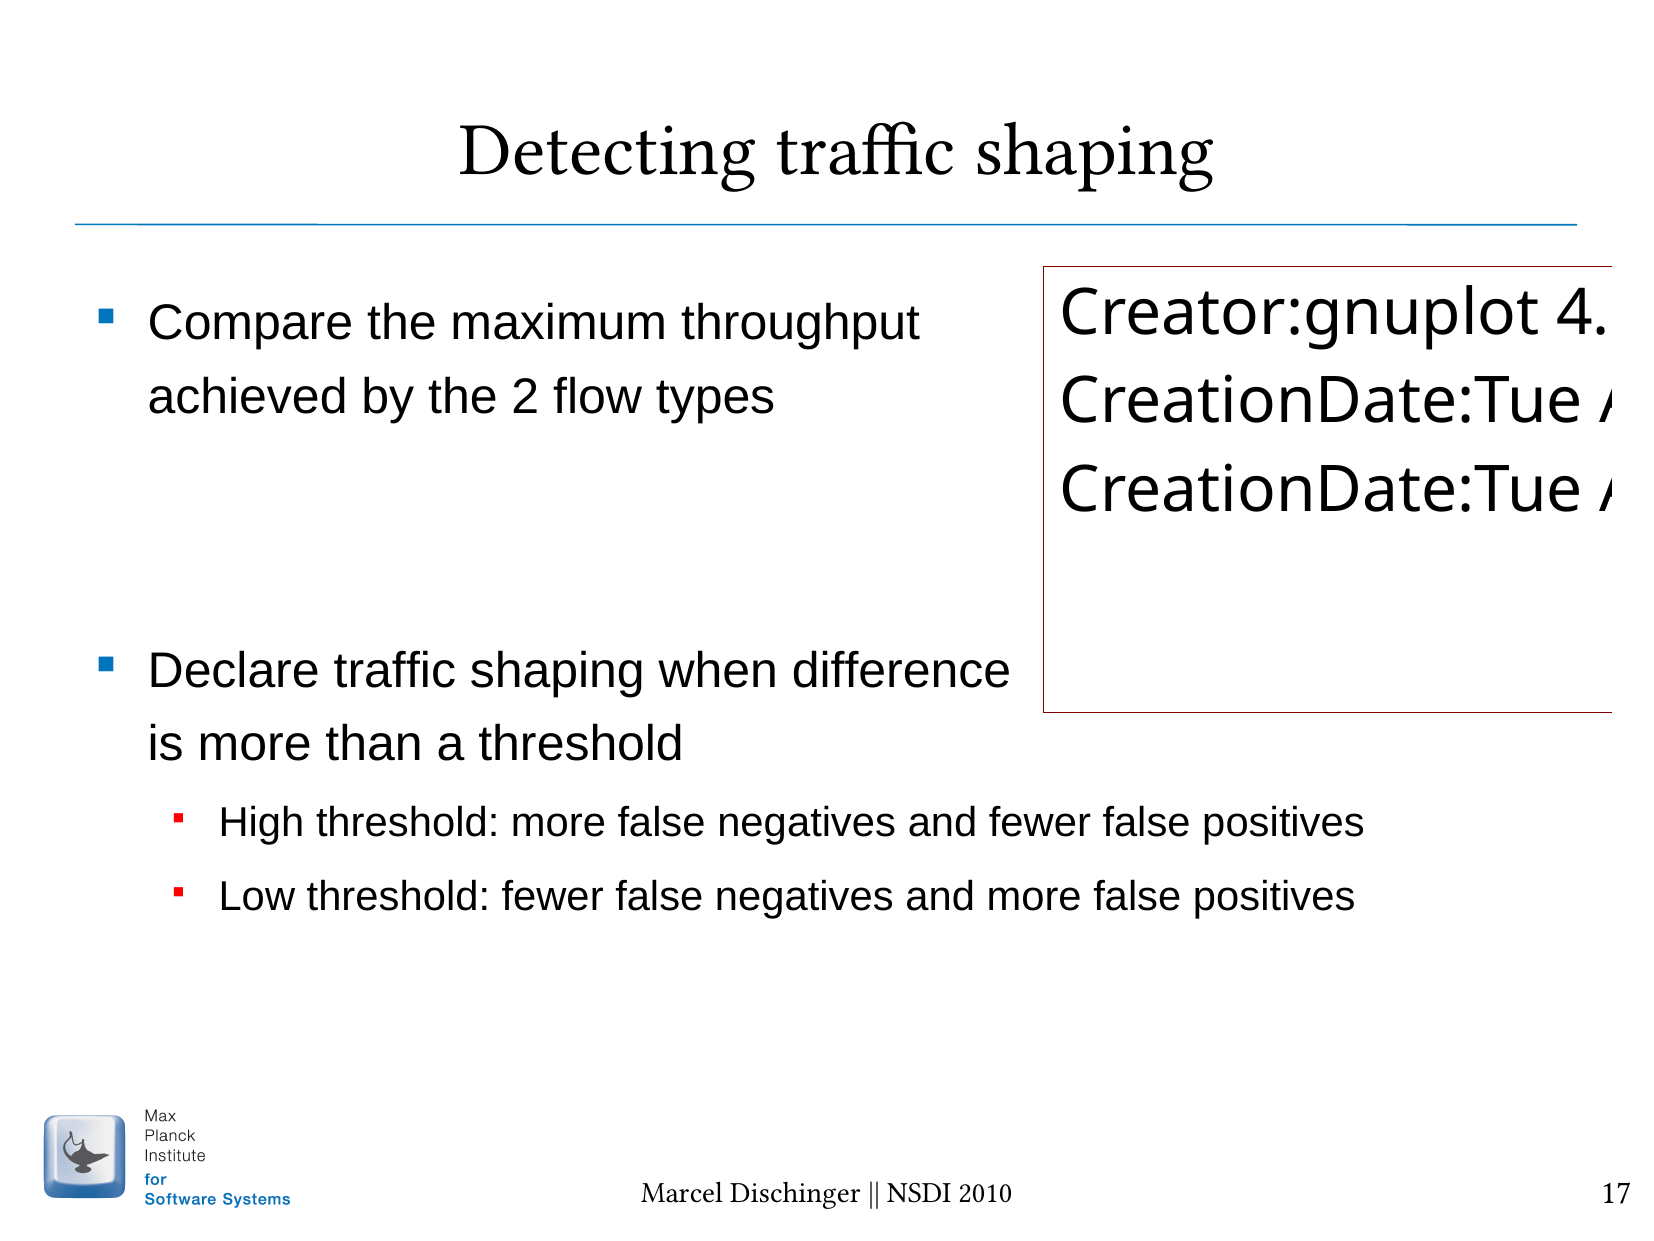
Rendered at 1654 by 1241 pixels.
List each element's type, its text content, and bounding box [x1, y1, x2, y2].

picture [1039, 261, 1612, 713]
list Compare the maximum throughput achieved by the 2 flow types Declare traffic shaping when difference is more than a threshold High threshold: more false negatives and fewer false positives Low threshold: fewer false negatives and more false positives [77, 277, 1577, 1180]
title Detecting traffic shaping [54, 51, 1621, 252]
